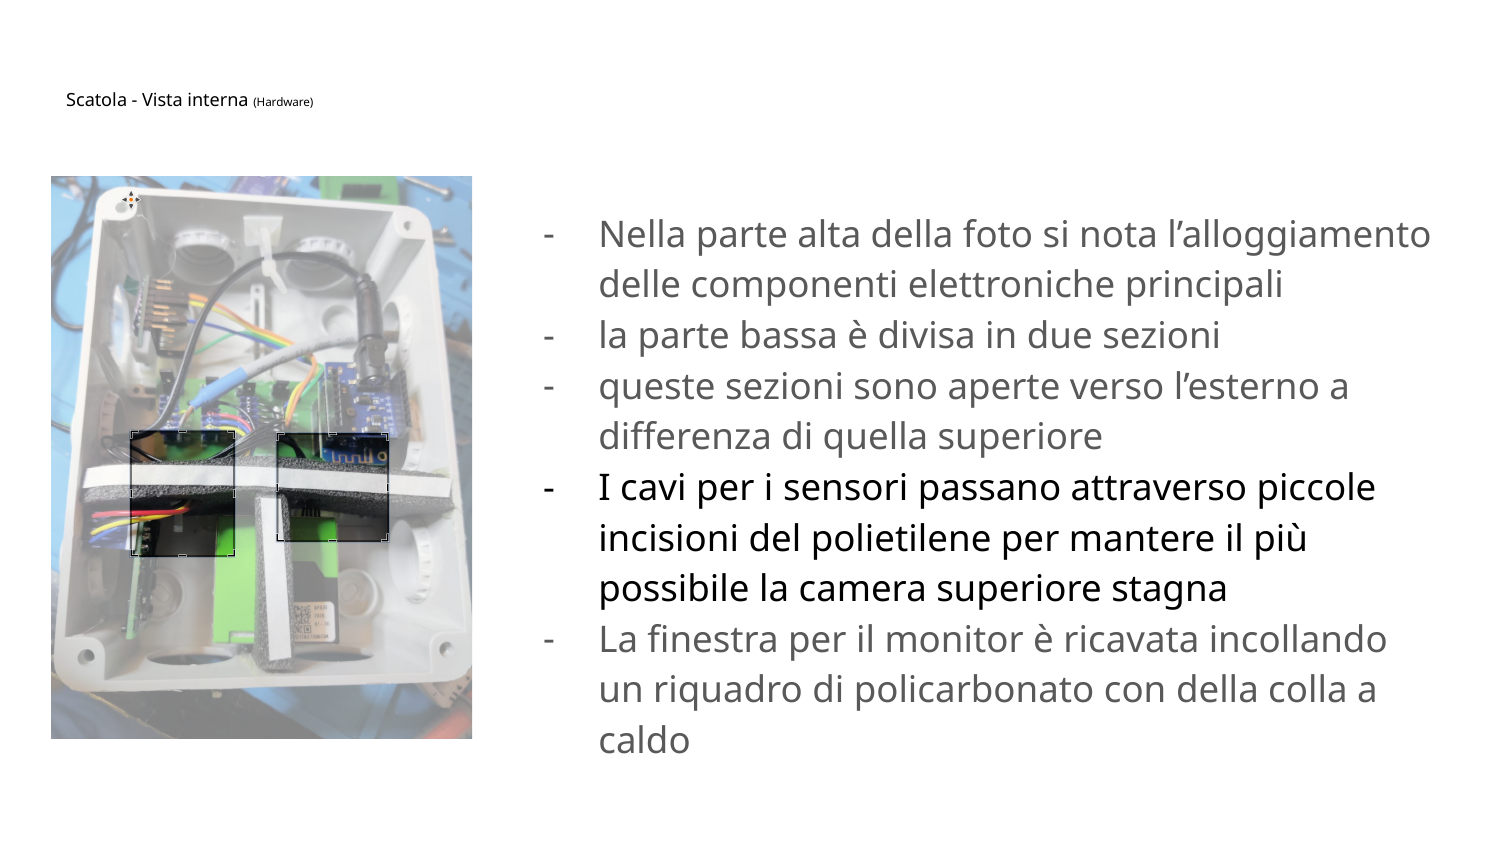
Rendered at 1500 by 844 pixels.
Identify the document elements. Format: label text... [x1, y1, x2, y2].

title Scatola - Vista interna (Hardware) [51, 72, 1449, 167]
picture [51, 176, 473, 740]
list Nella parte alta della foto si nota l’alloggiamento delle componenti elettroniche principali la parte bassa è divisa in due sezioni queste sezioni sono aperte verso l’esterno a differenza di quella superiore I cavi per i sensori passano attraverso piccole incisioni del polietilene per mantere il più possibile la camera superiore stagna La finestra per il monitor è ricavata incollando un riquadro di policarbonato con della colla a caldo [509, 189, 1449, 824]
